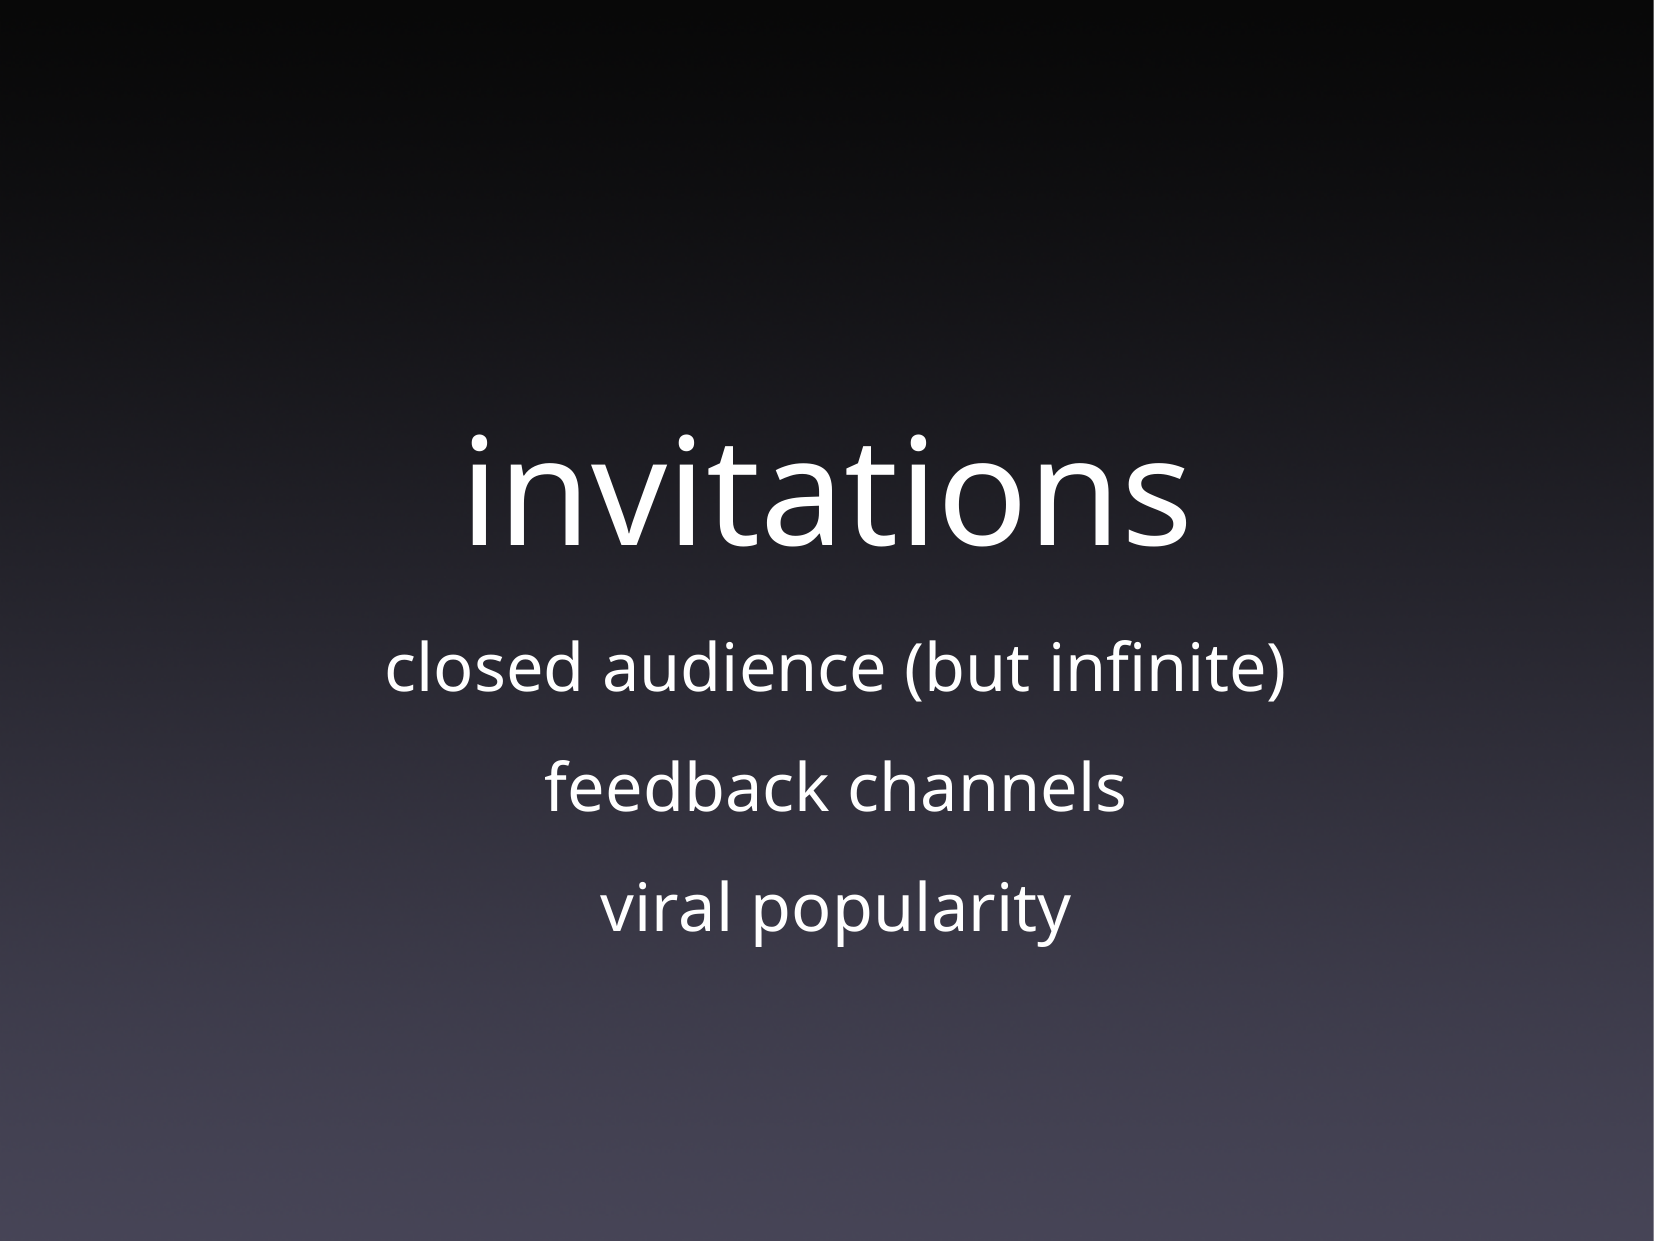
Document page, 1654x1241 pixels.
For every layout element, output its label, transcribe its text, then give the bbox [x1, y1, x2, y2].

title invitations [120, 372, 1533, 603]
picture [0, 0, 1654, 1241]
list closed audience (but infinite) feedback channels viral popularity [121, 620, 1534, 1127]
